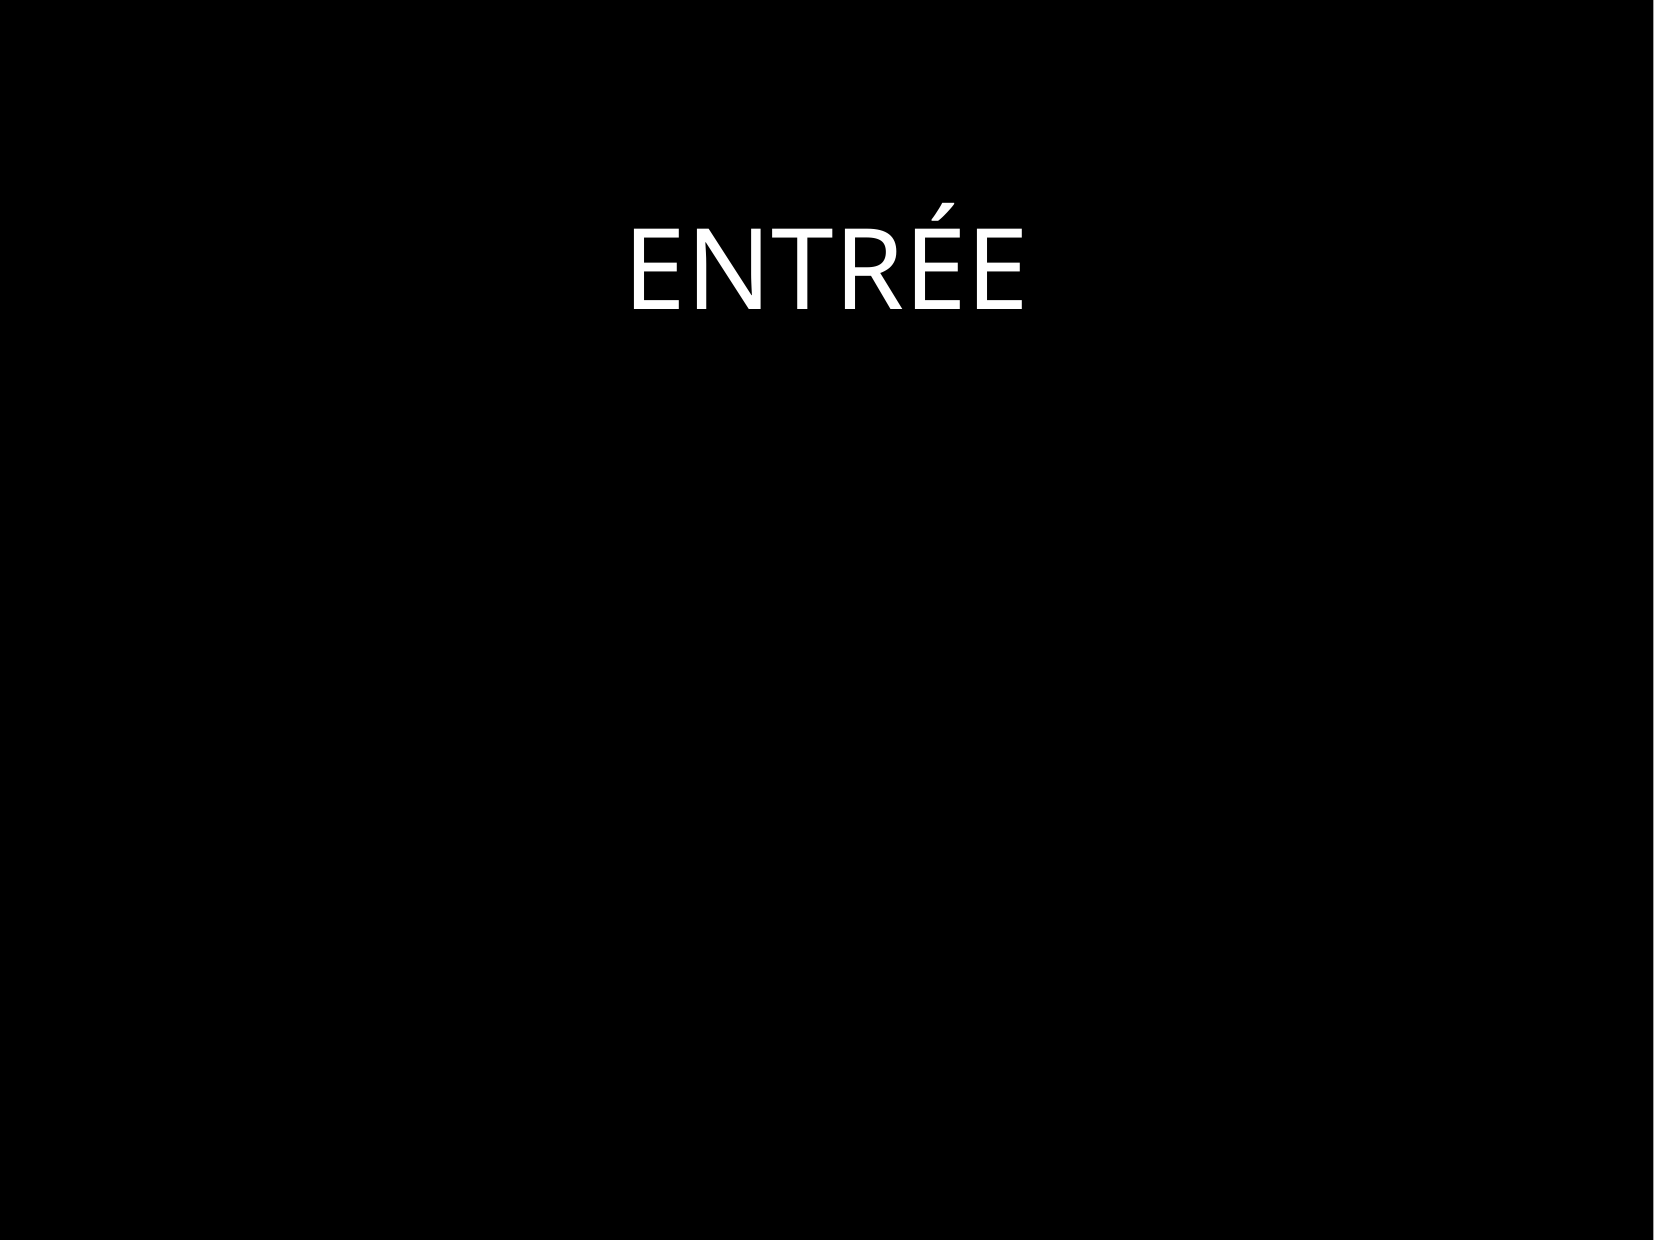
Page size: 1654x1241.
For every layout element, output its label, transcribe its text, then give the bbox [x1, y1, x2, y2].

text_box ENTRÉE [0, 12, 1654, 651]
